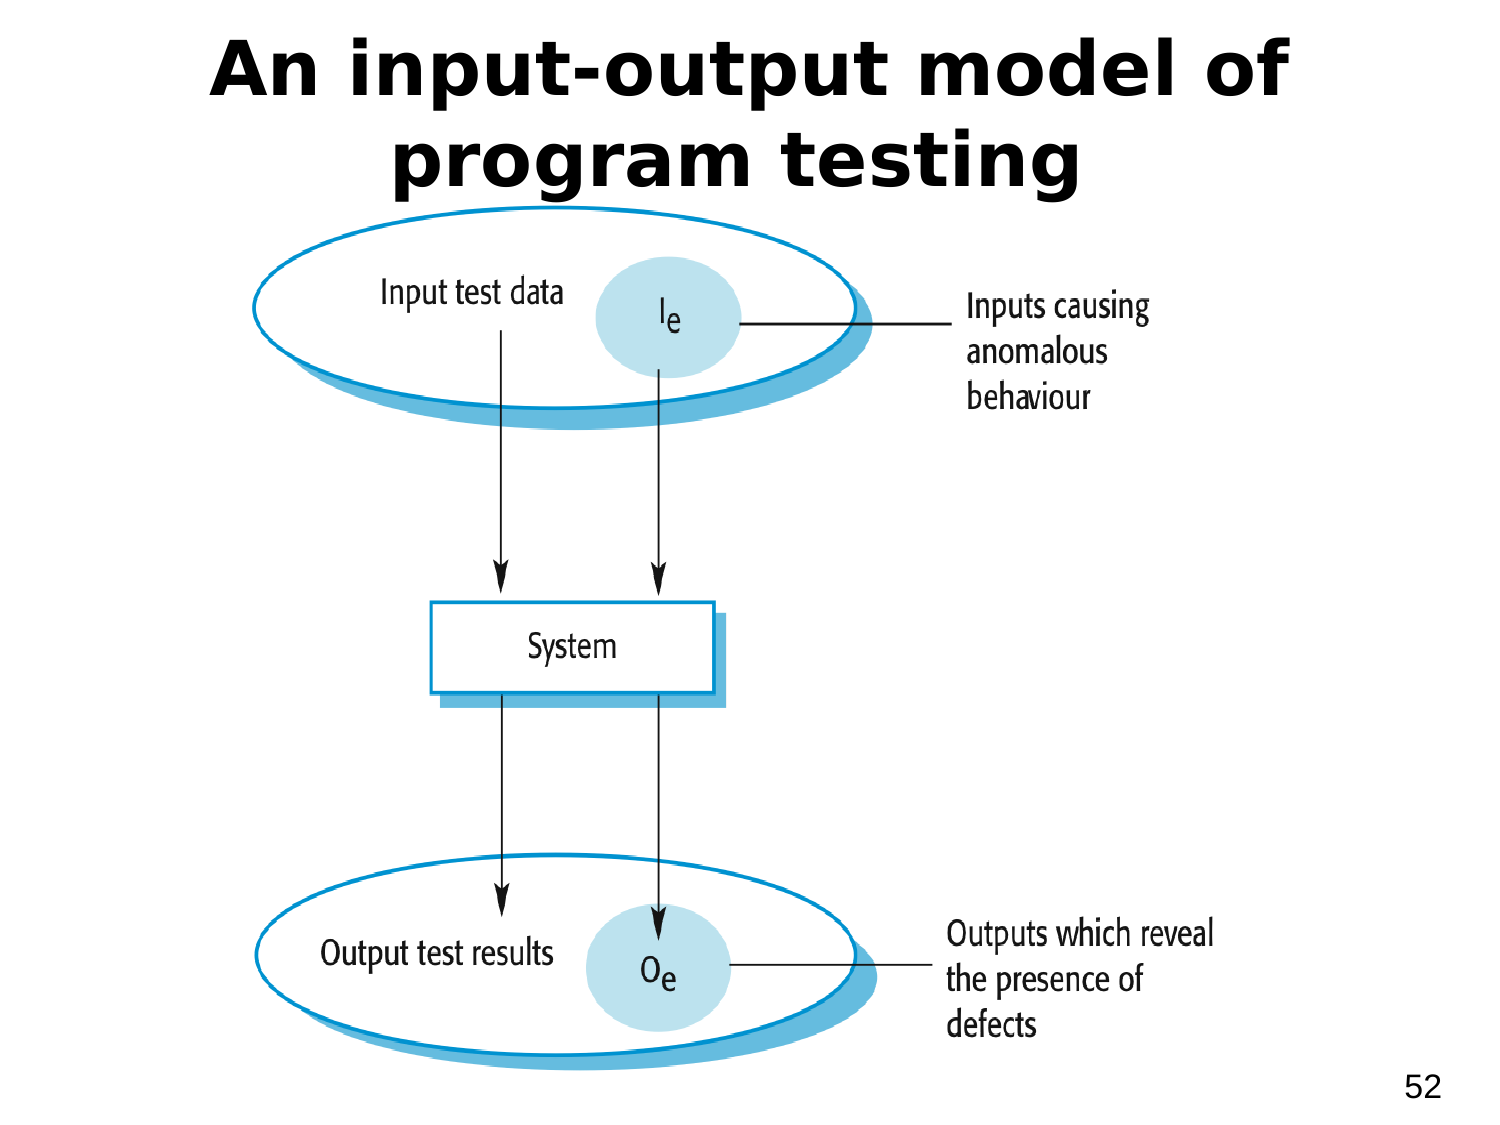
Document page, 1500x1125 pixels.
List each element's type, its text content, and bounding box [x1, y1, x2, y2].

picture [117, 203, 1353, 1075]
title An input-output model of program testing [75, 44, 1425, 177]
